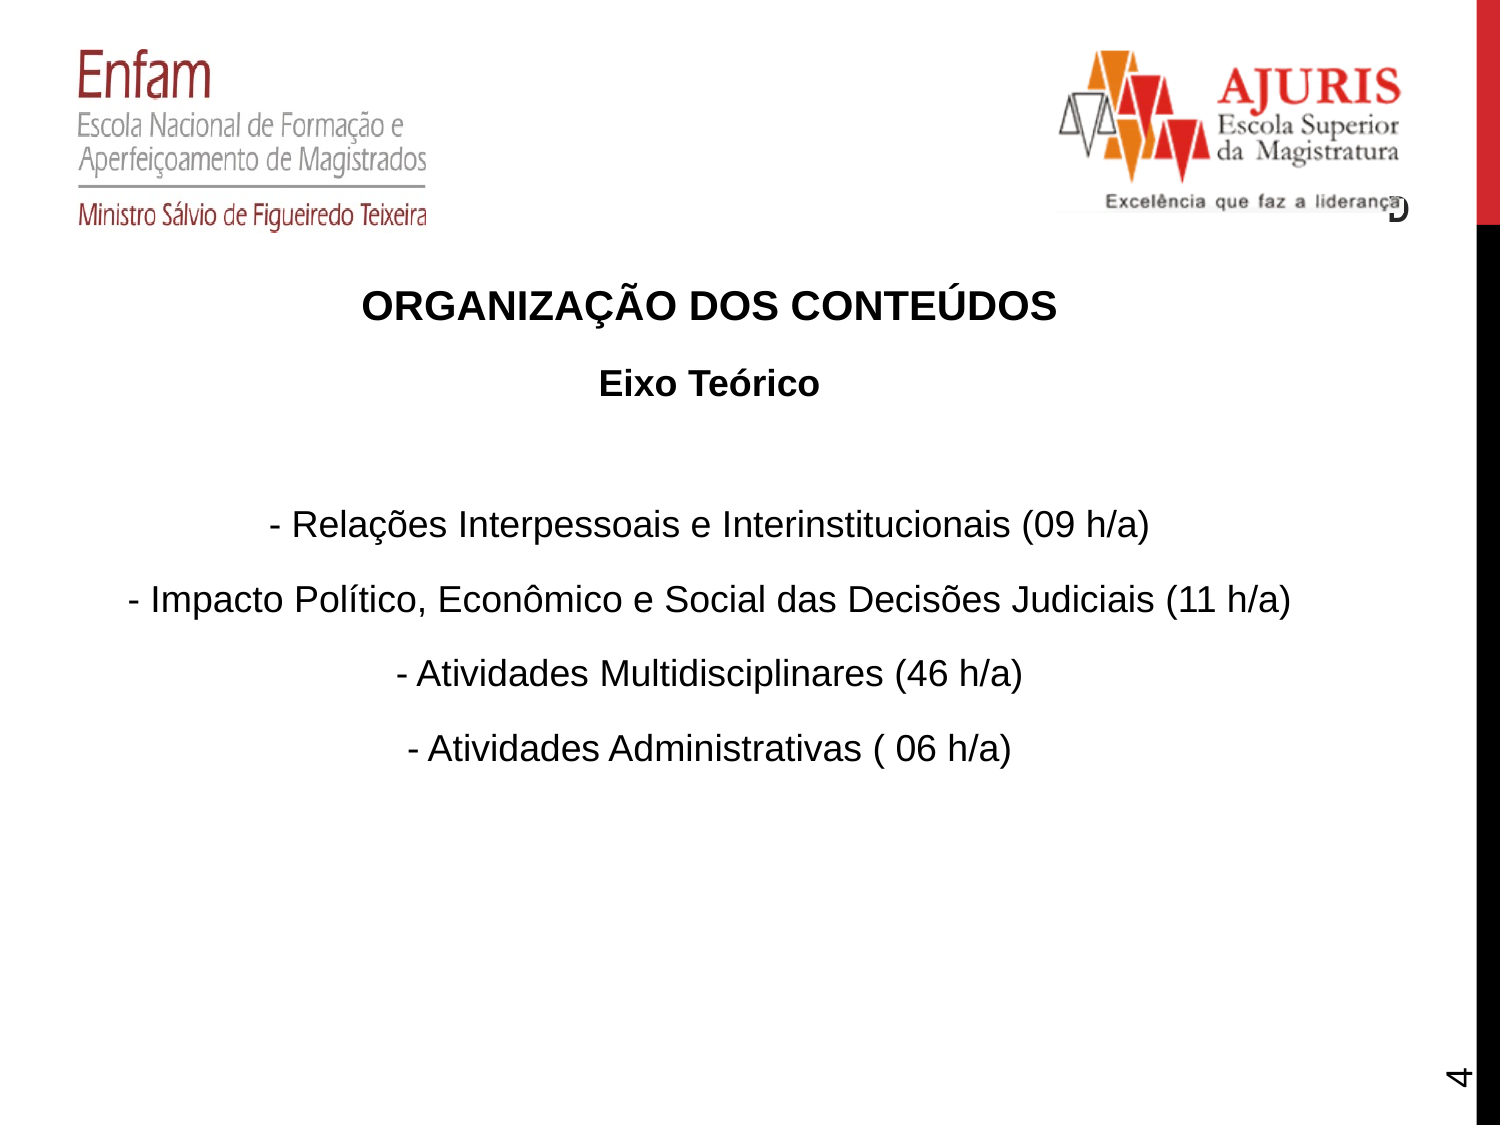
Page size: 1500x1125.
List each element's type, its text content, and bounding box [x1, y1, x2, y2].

picture [76, 49, 426, 233]
slide_number <número> [1427, 887, 1488, 1104]
picture [1057, 49, 1404, 213]
list ORGANIZAÇÃO DOS CONTEÚDOS Eixo Teórico - Relações Interpessoais e Interinstitucionais (09 h/a) - Impacto Político, Econômico e Social das Decisões Judiciais (11 h/a) - Atividades Multidisciplinares (46 h/a) - Atividades Administrativas ( 06 h/a) - Eixo prático Forma de integração entre os eixos [84, 271, 1335, 1059]
text_box D [74, 45, 1425, 233]
